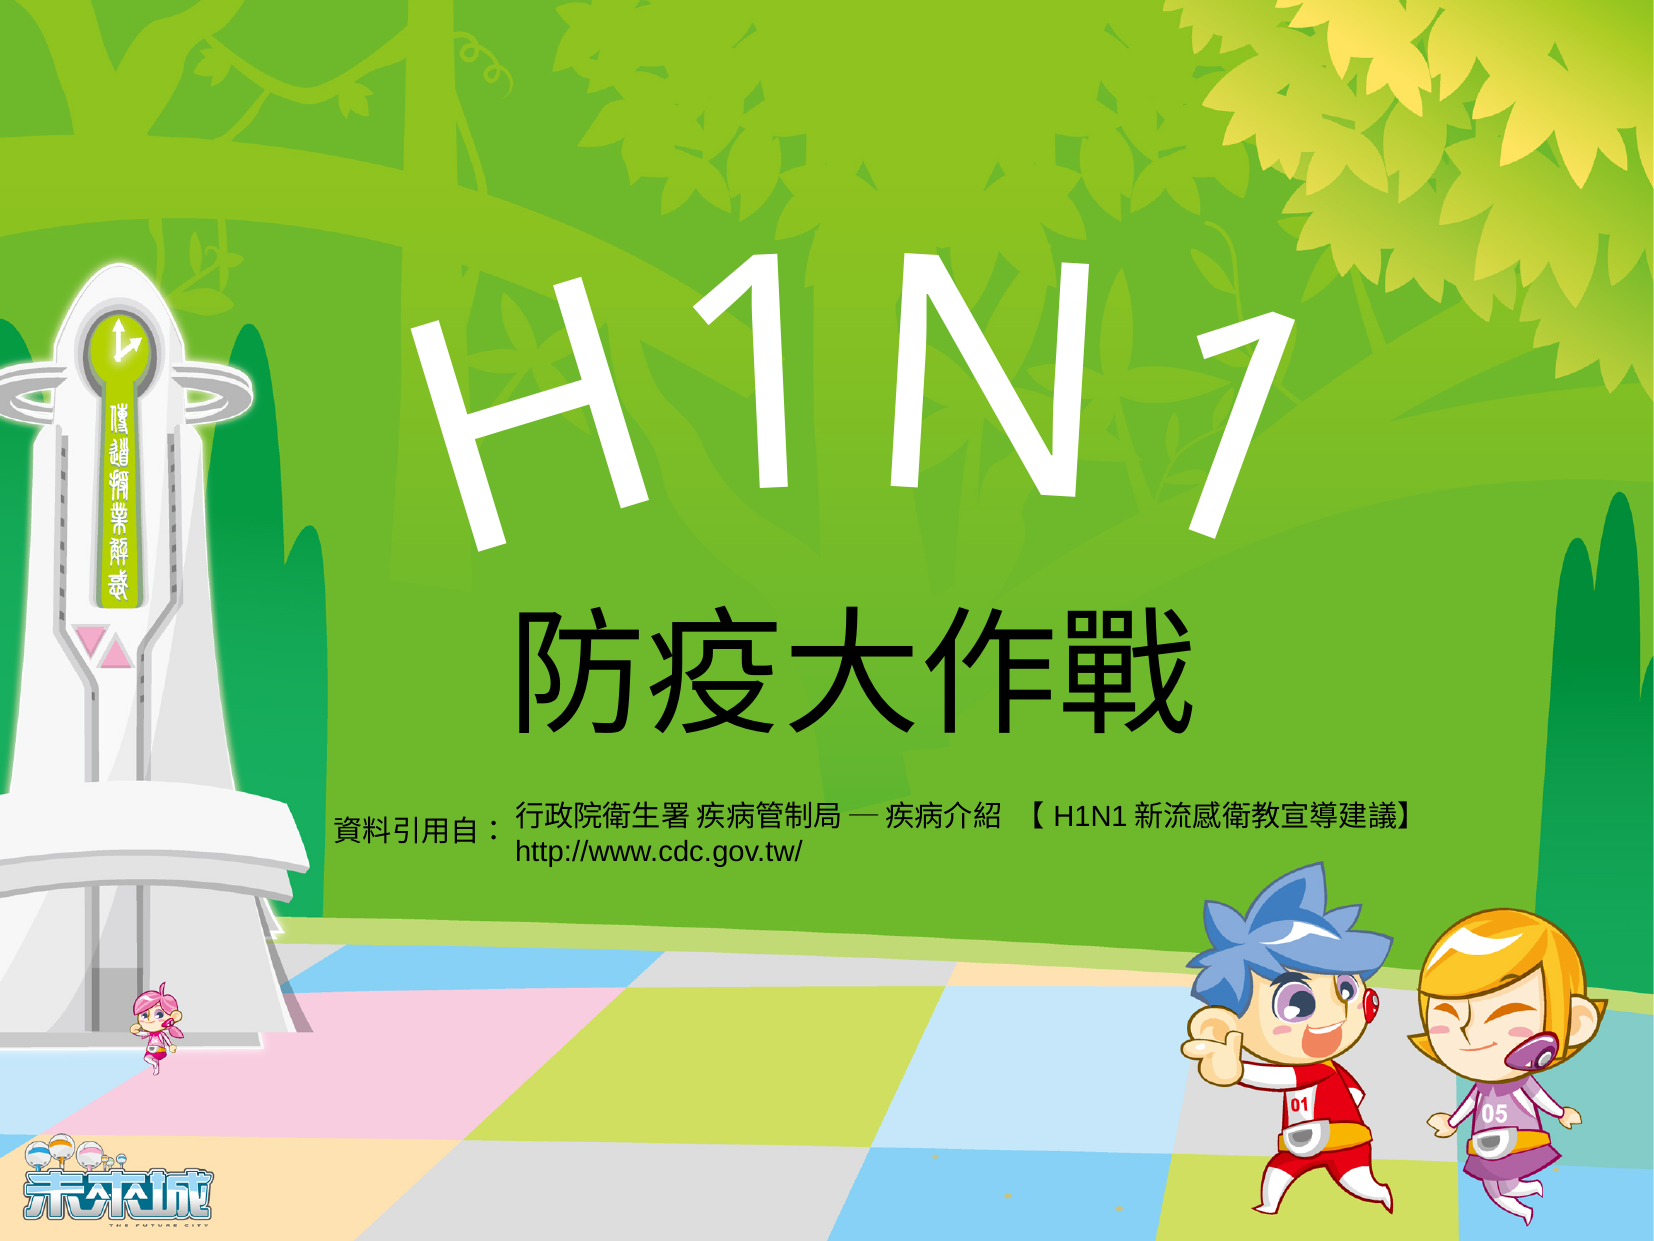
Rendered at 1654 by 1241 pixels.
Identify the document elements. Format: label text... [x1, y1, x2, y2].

text_box 行政院衛生署 疾病管制局 ─ 疾病介紹 【H1N1新流感衛教宣導建議】 http://www.cdc.gov.tw/ [500, 785, 1489, 869]
picture [0, 0, 1654, 1241]
text_box 防疫大作戰 [493, 555, 1211, 736]
text_box 資料引用自： [318, 800, 526, 851]
